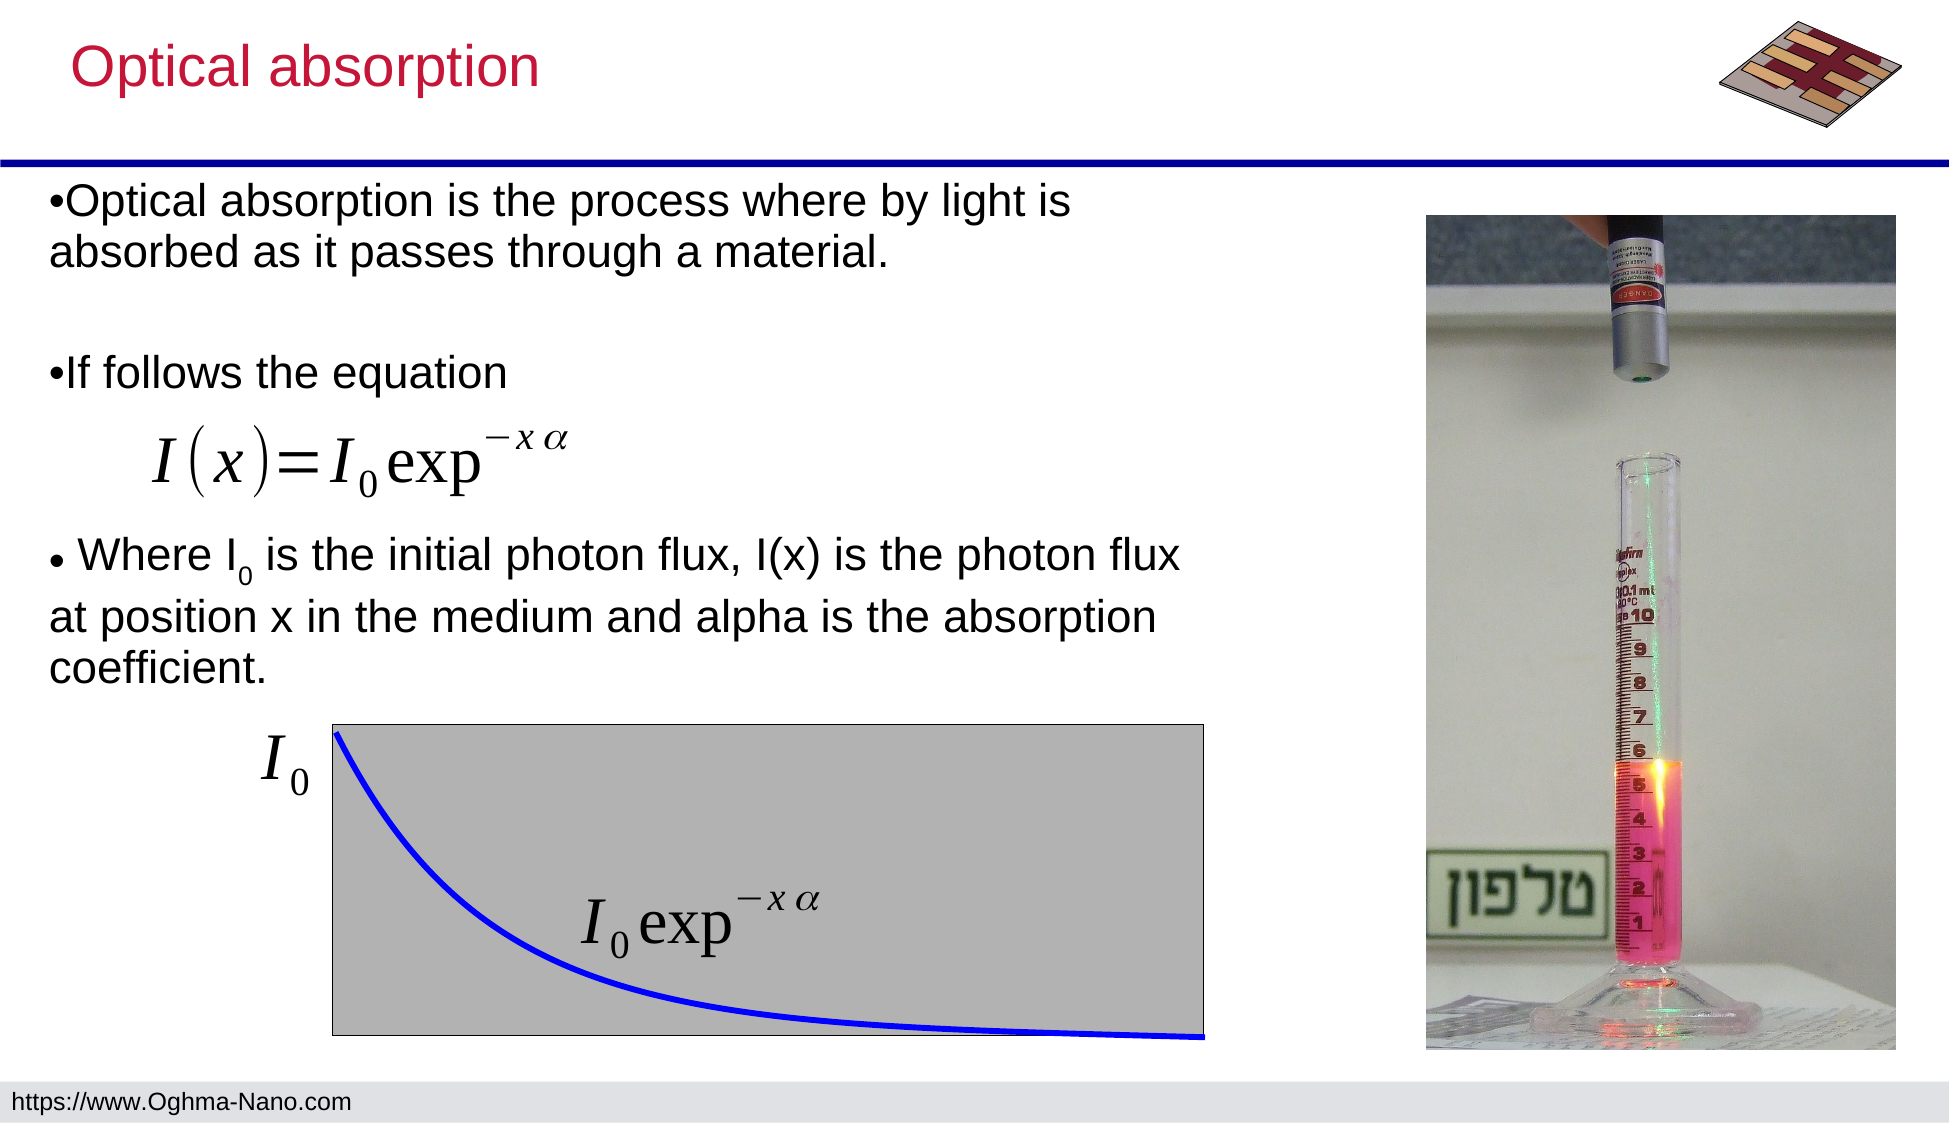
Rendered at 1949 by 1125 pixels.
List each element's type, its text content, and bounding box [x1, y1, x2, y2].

title Optical absorption [55, 13, 1664, 119]
chart [572, 874, 825, 968]
chart [142, 413, 573, 507]
picture [1426, 215, 1896, 1050]
text_box [332, 724, 1204, 1036]
list Optical absorption is the process where by light is absorbed as it passes through a material. If follows the equation Where I0 is the initial photon flux, I(x) is the photon flux at position x in the medium and alpha is the absorption coefficient. [48, 174, 1220, 694]
chart [252, 720, 317, 804]
